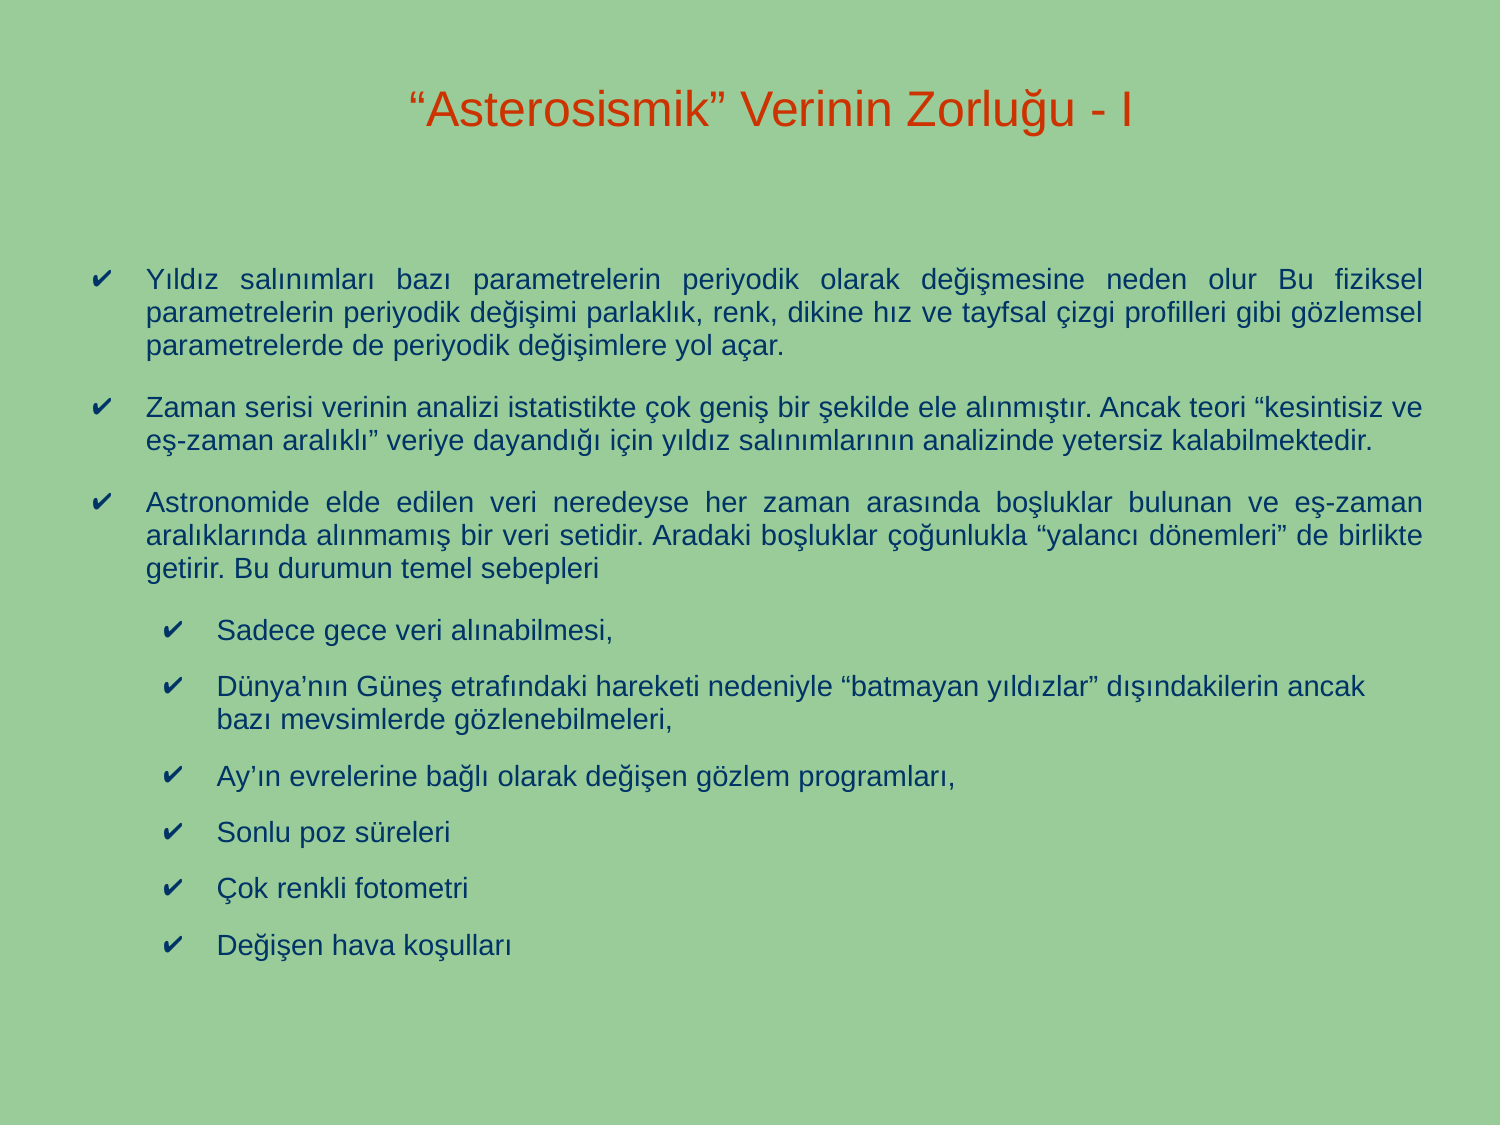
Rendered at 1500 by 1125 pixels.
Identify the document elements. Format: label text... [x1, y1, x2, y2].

list Yıldız salınımları bazı parametrelerin periyodik olarak değişmesine neden olur Bu fiziksel parametrelerin periyodik değişimi parlaklık, renk, dikine hız ve tayfsal çizgi profilleri gibi gözlemsel parametrelerde de periyodik değişimlere yol açar. Zaman serisi verinin analizi istatistikte çok geniş bir şekilde ele alınmıştır. Ancak teori “kesintisiz ve eş-zaman aralıklı” veriye dayandığı için yıldız salınımlarının analizinde yetersiz kalabilmektedir. Astronomide elde edilen veri neredeyse her zaman arasında boşluklar bulunan ve eş-zaman aralıklarında alınmamış bir veri setidir. Aradaki boşluklar çoğunlukla “yalancı dönemleri” de birlikte getirir. Bu durumun temel sebepleri Sadece gece veri alınabilmesi, Dünya’nın Güneş etrafındaki hareketi nedeniyle “batmayan yıldızlar” dışındakilerin ancak bazı mevsimlerde gözlenebilmeleri, Ay’ın evrelerine bağlı olarak değişen gözlem programları, Sonlu poz süreleri Çok renkli fotometri Değişen hava koşulları [75, 263, 1425, 1006]
title “Asterosismik” Verinin Zorluğu - I [135, 22, 1410, 196]
